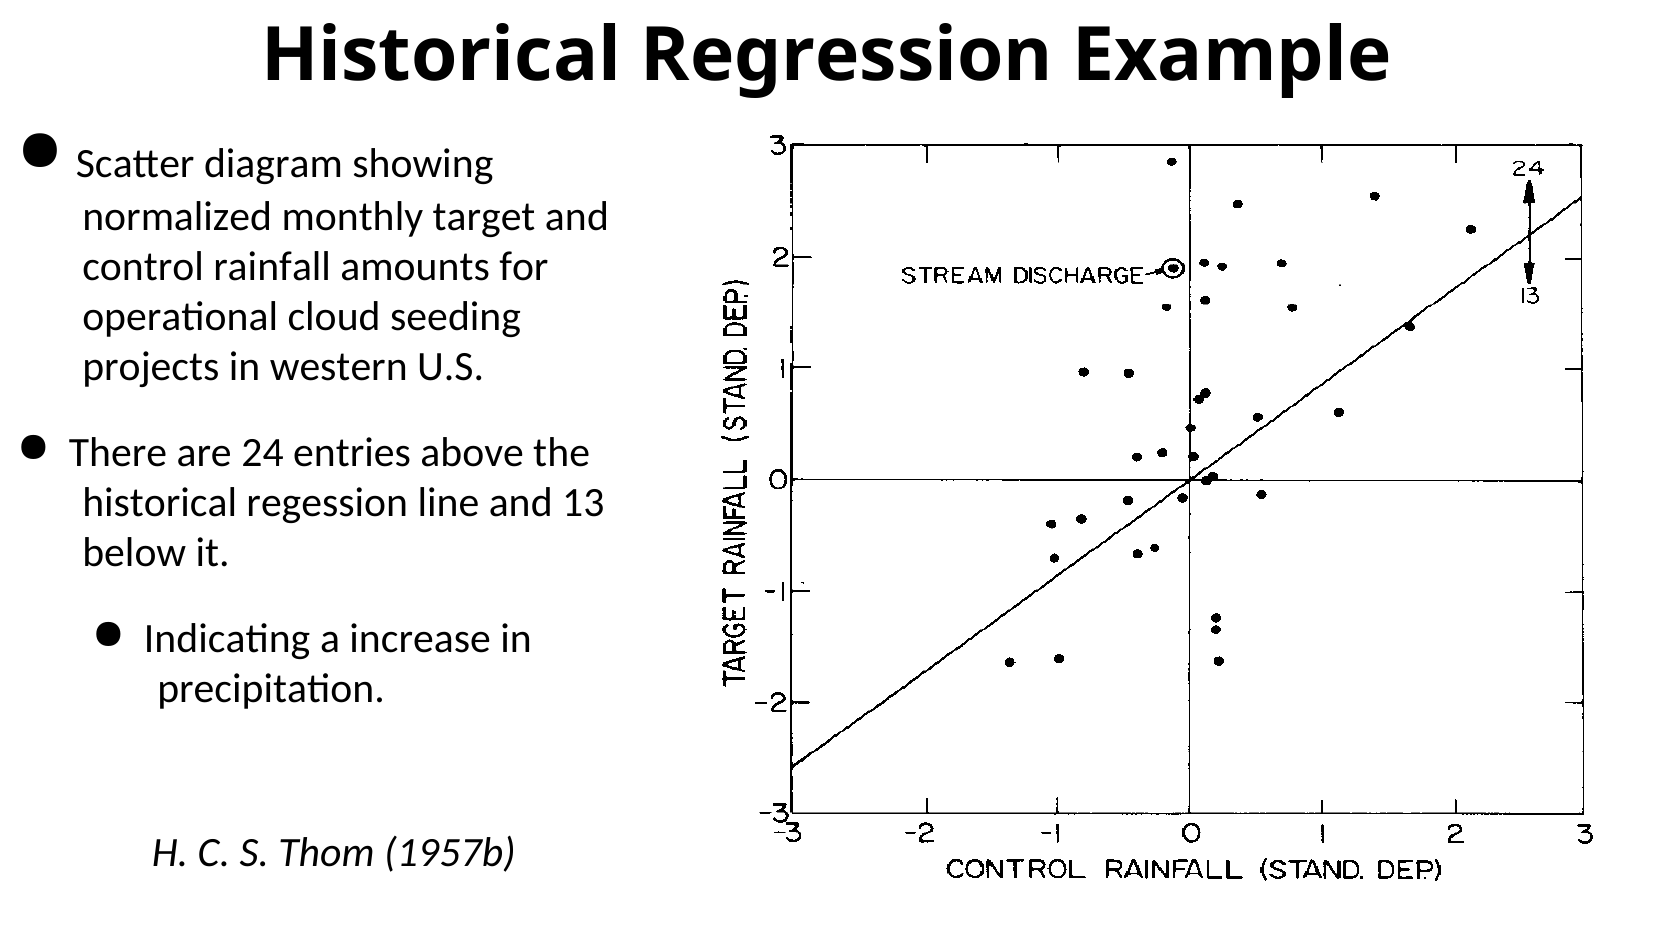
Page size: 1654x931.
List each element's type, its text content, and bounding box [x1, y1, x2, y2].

text_box Scatter diagram showing normalized monthly target and control rainfall amounts for operational cloud seeding projects in western U.S. There are 24 entries above the historical regession line and 13 below it. Indicating a increase in precipitation. [2, 15, 676, 822]
text_box H. C. S. Thom (1957b) [0, 822, 676, 898]
picture [712, 102, 1654, 886]
title Historical Regression Example [0, 5, 1654, 107]
